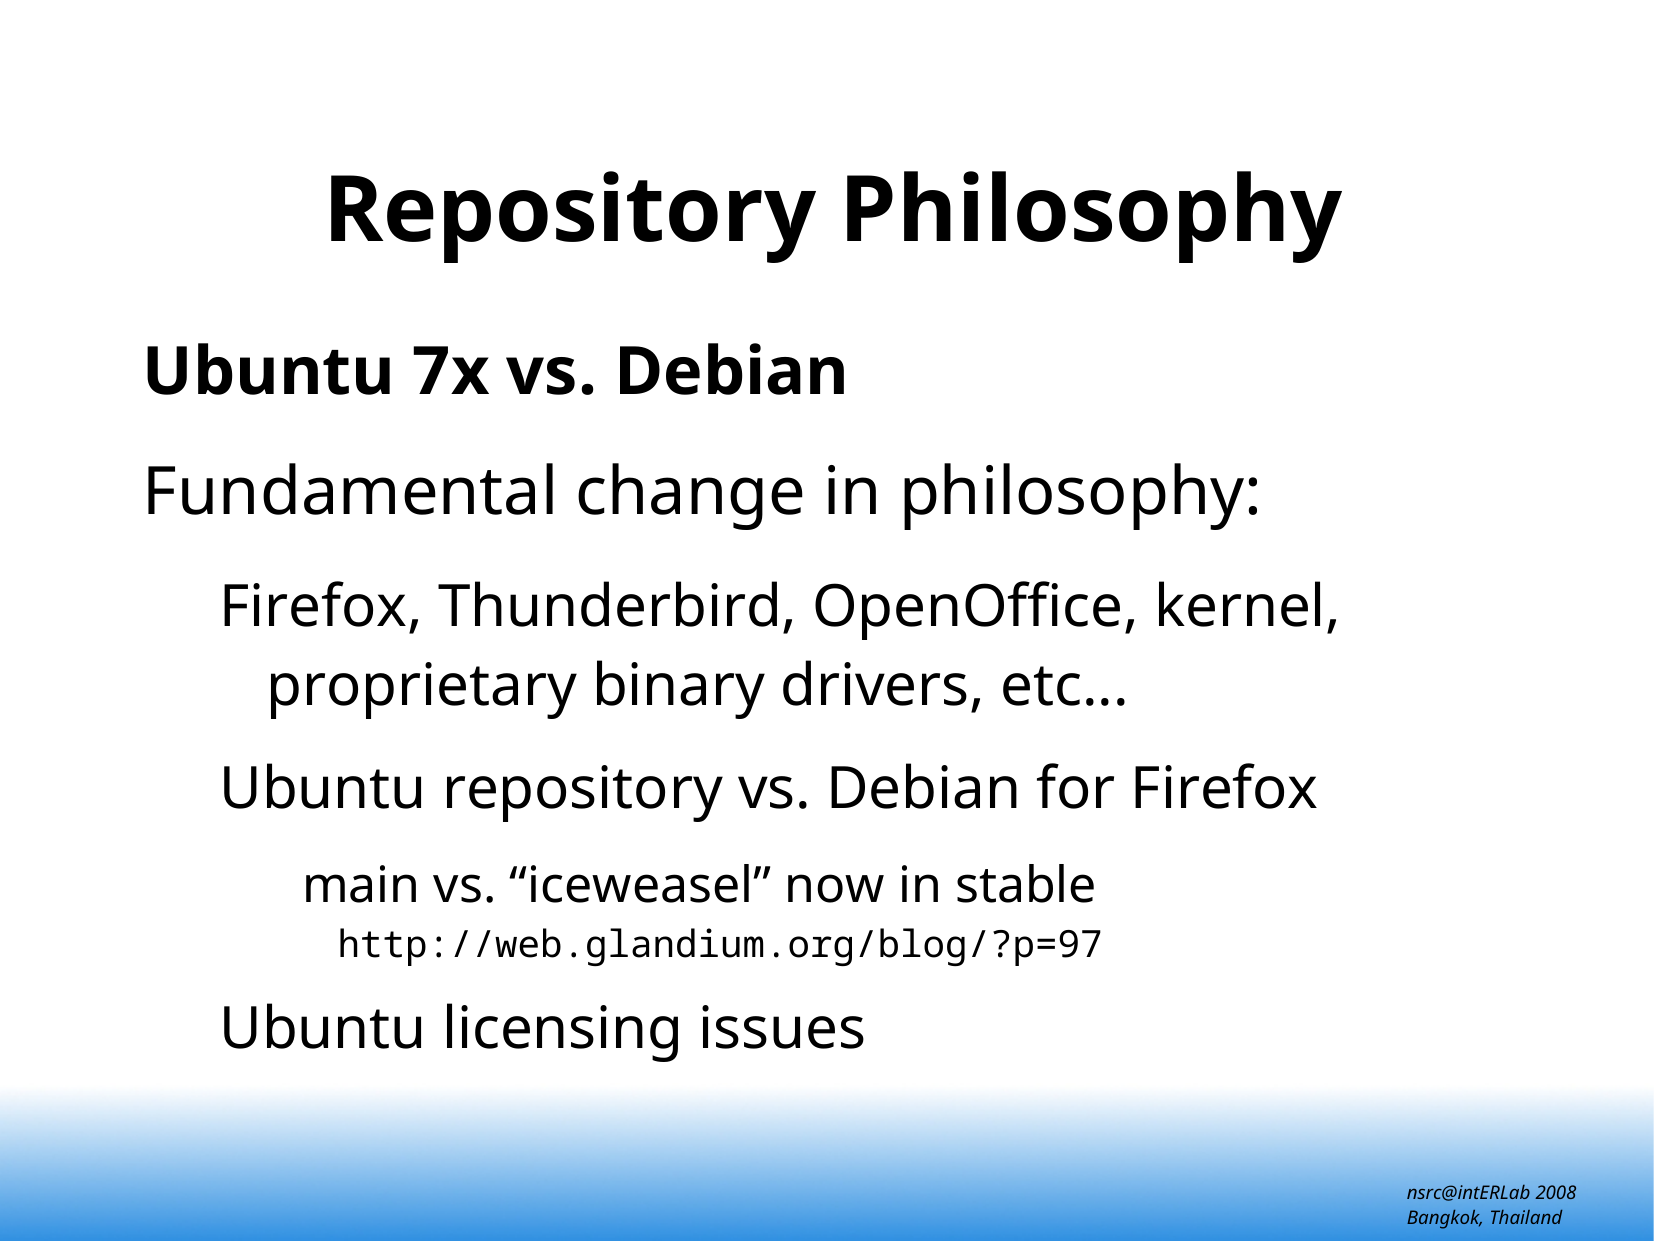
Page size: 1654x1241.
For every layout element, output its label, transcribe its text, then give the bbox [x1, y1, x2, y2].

picture [0, 1083, 1654, 1241]
title Repository Philosophy [109, 102, 1558, 310]
list Ubuntu 7x vs. Debian Fundamental change in philosophy: Firefox, Thunderbird, OpenOffice, kernel, proprietary binary drivers, etc... Ubuntu repository vs. Debian for Firefox main vs. “iceweasel” now in stable http://web.glandium.org/blog/?p=97 Ubuntu licensing issues [125, 322, 1537, 1105]
